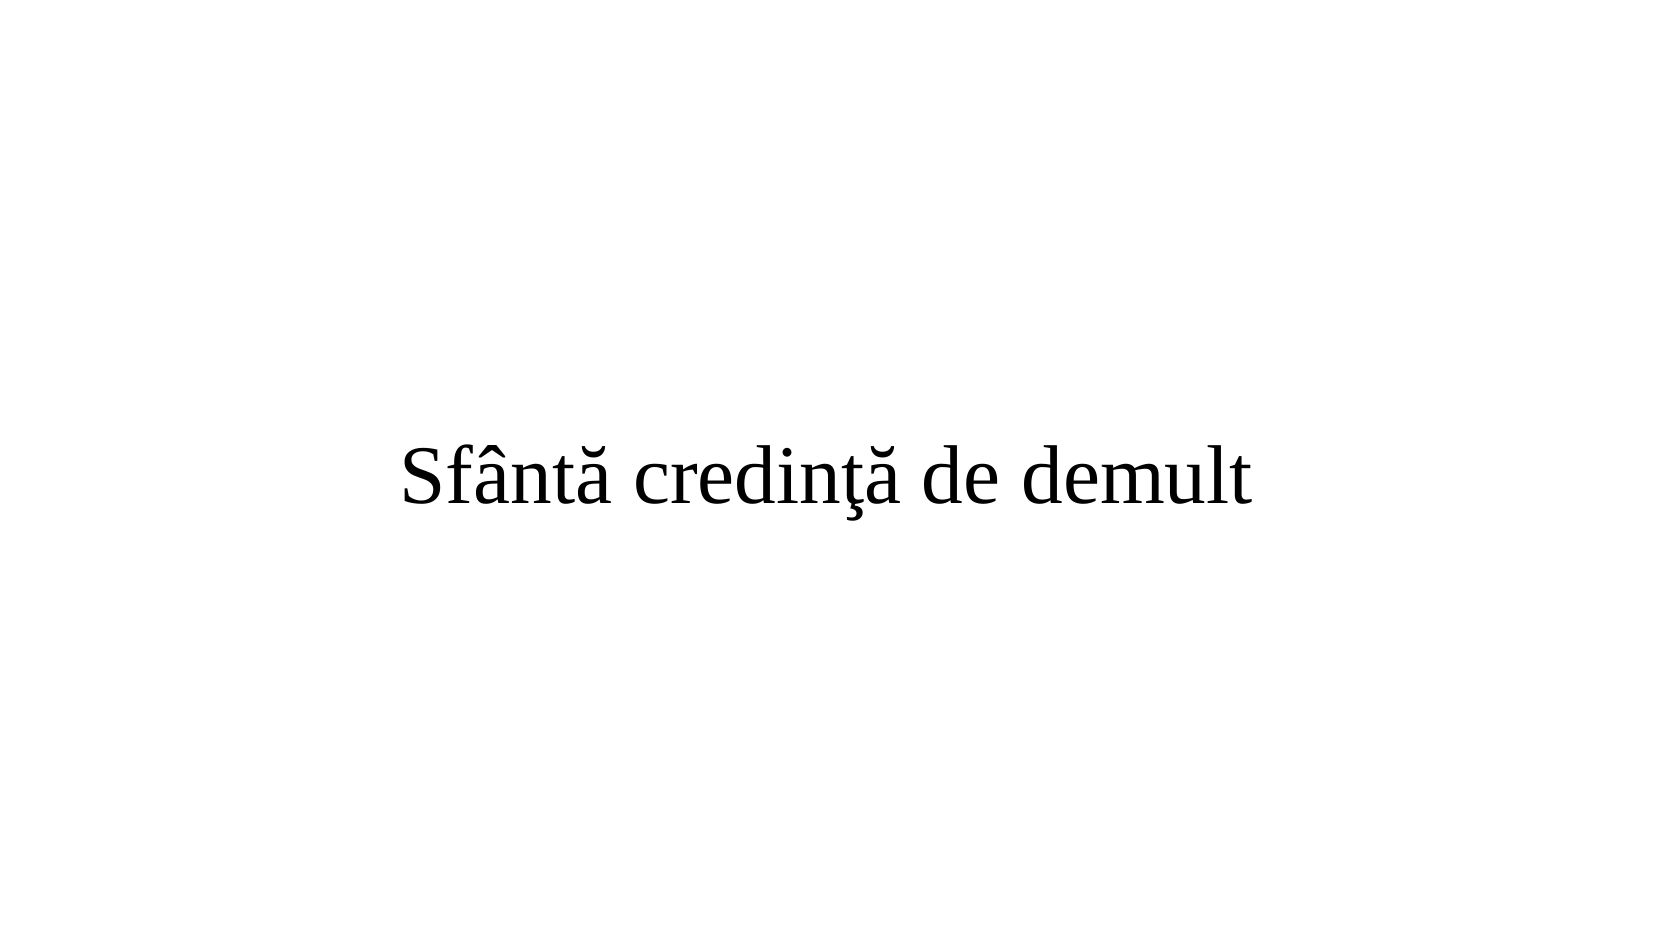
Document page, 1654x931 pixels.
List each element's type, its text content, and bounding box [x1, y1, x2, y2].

title Sfântă credinţă de demult [165, 420, 1489, 521]
